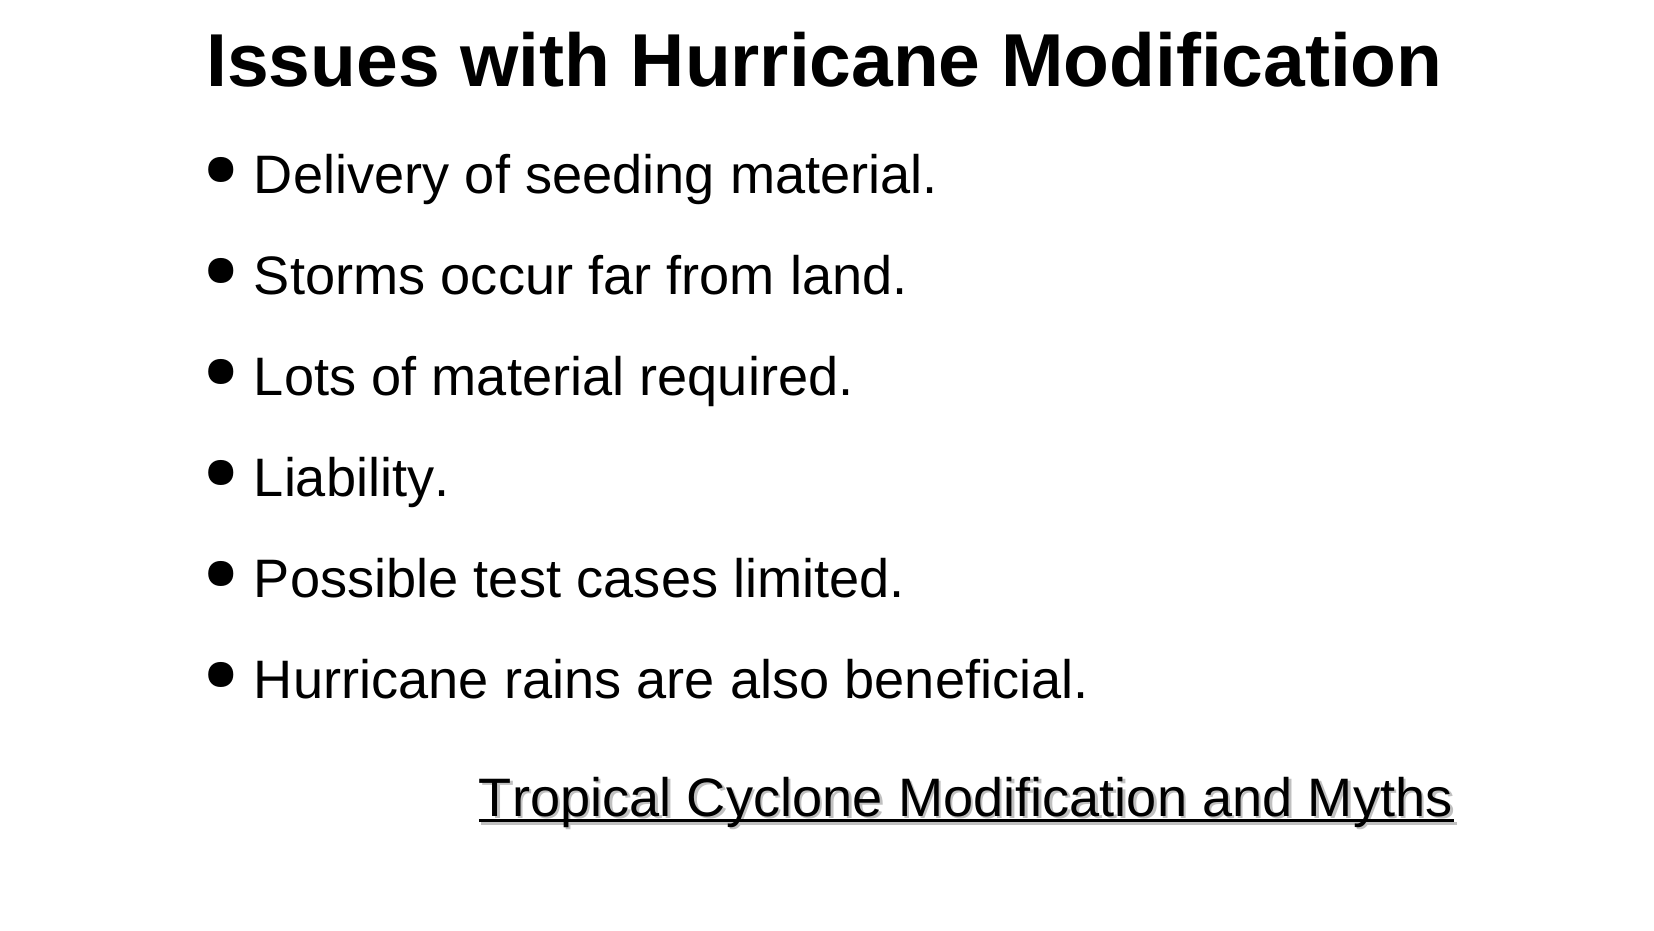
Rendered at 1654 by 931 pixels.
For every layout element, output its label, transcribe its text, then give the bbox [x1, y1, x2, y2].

text_box Delivery of seeding material. Storms occur far from land. Lots of material required. Liability. Possible test cases limited. Hurricane rains are also beneficial. Tropical Cyclone Modification and Myths [27, 132, 1631, 835]
title Issues with Hurricane Modification [0, 5, 1654, 107]
